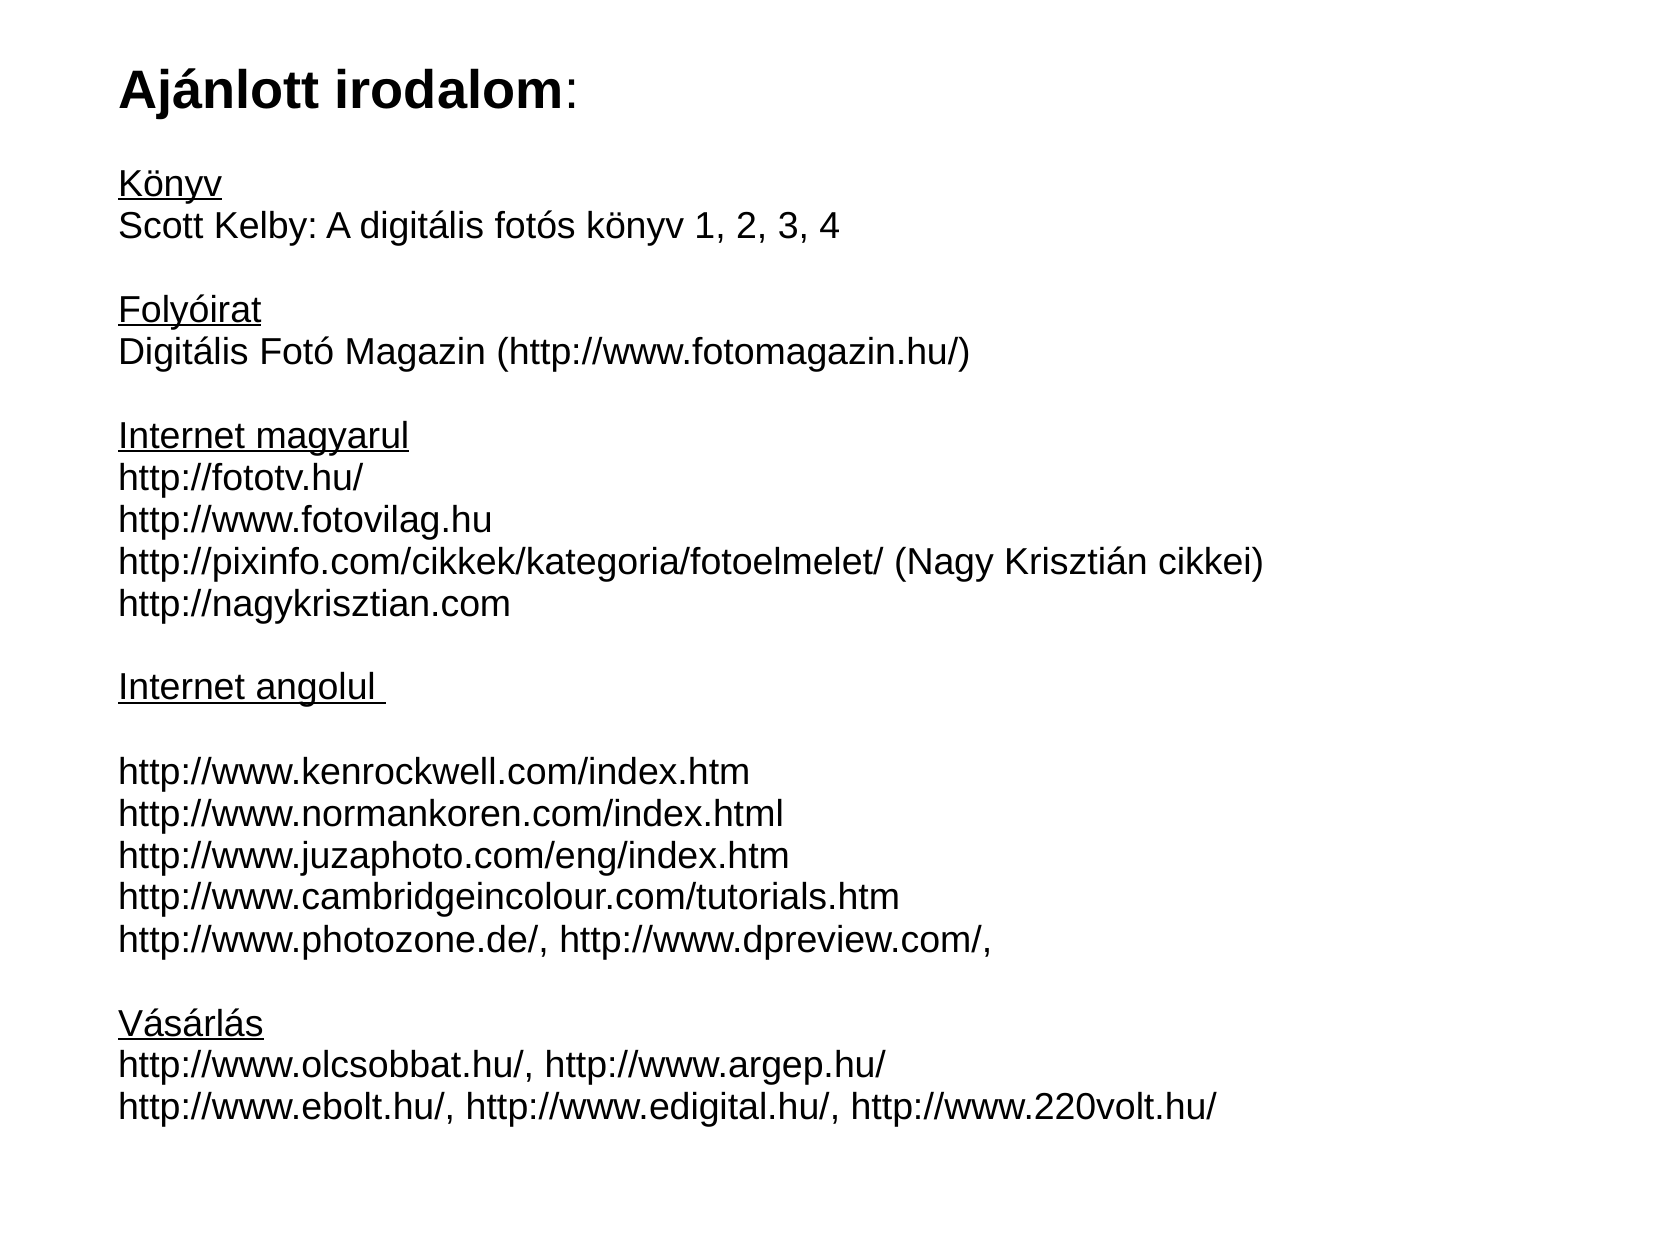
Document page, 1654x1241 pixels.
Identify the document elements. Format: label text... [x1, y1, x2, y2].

text_box Ajánlott irodalom: Könyv Scott Kelby: A digitális fotós könyv 1, 2, 3, 4 Folyóirat Digitális Fotó Magazin (http://www.fotomagazin.hu/) Internet magyarul http://fototv.hu/ http://www.fotovilag.hu http://pixinfo.com/cikkek/kategoria/fotoelmelet/ (Nagy Krisztián cikkei) http://nagykrisztian.com Internet angolul http://www.kenrockwell.com/index.htm http://www.normankoren.com/index.html http://www.juzaphoto.com/eng/index.htm http://www.cambridgeincolour.com/tutorials.htm http://www.photozone.de/, http://www.dpreview.com/, Vásárlás http://www.olcsobbat.hu/, http://www.argep.hu/ http://www.ebolt.hu/, http://www.edigital.hu/, http://www.220volt.hu/ [103, 52, 1359, 1211]
